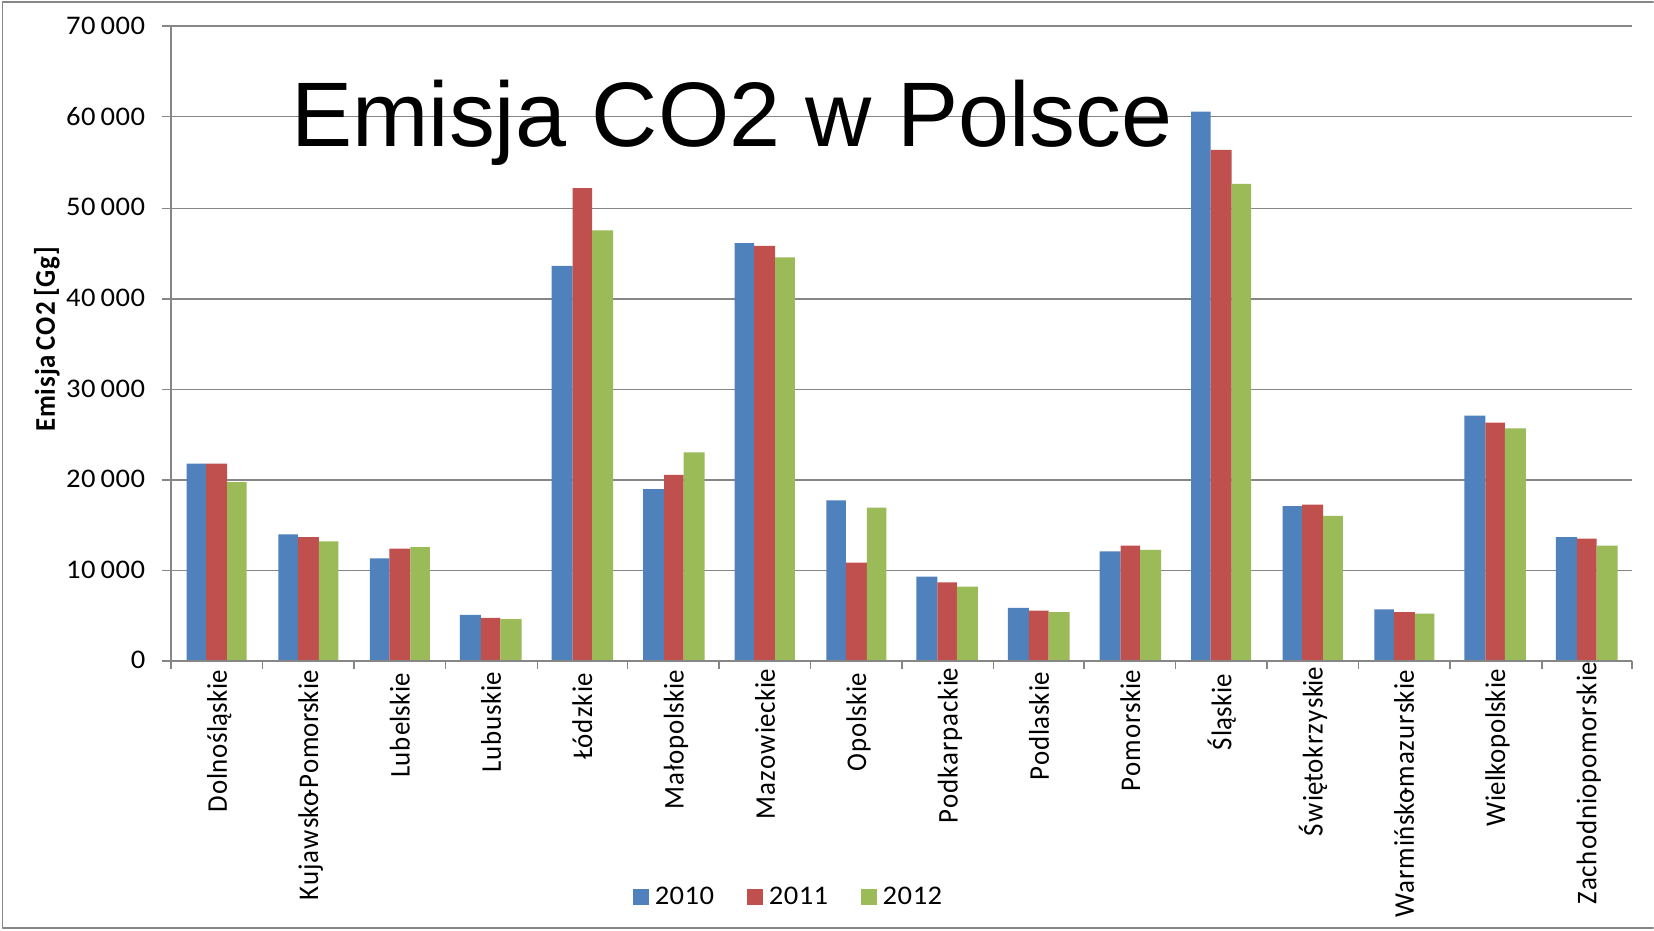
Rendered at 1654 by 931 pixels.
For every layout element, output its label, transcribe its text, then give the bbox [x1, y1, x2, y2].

title Emisja CO2 w Polsce [0, 37, 1477, 193]
picture [0, 0, 1654, 931]
